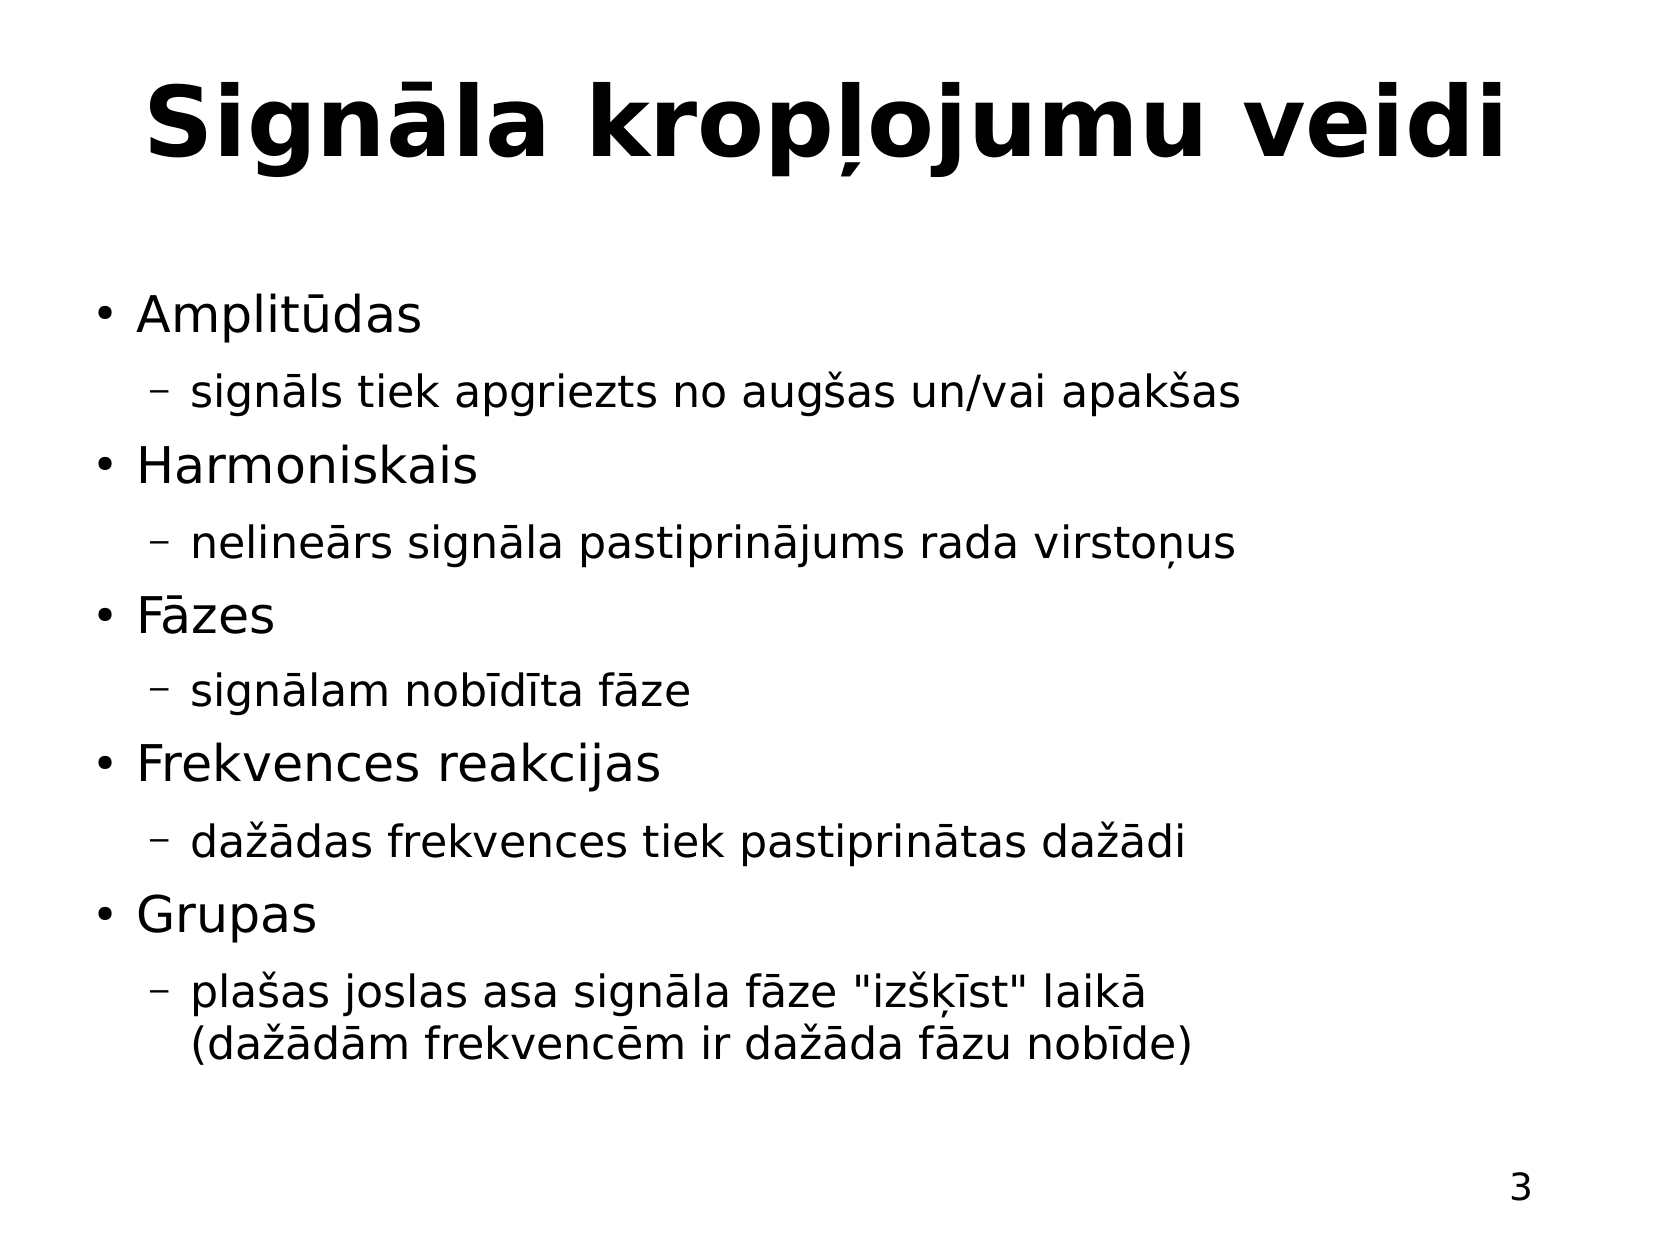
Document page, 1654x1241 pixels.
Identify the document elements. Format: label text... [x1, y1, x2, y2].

list Amplitūdas signāls tiek apgriezts no augšas un/vai apakšas Harmoniskais nelineārs signāla pastiprinājums rada virstoņus Fāzes signālam nobīdīta fāze Frekvences reakcijas dažādas frekvences tiek pastiprinātas dažādi Grupas plašas joslas asa signāla fāze "izšķīst" laikā (dažādām frekvencēm ir dažāda fāzu nobīde) [82, 285, 1571, 1079]
title Signāla kropļojumu veidi [82, 49, 1571, 196]
